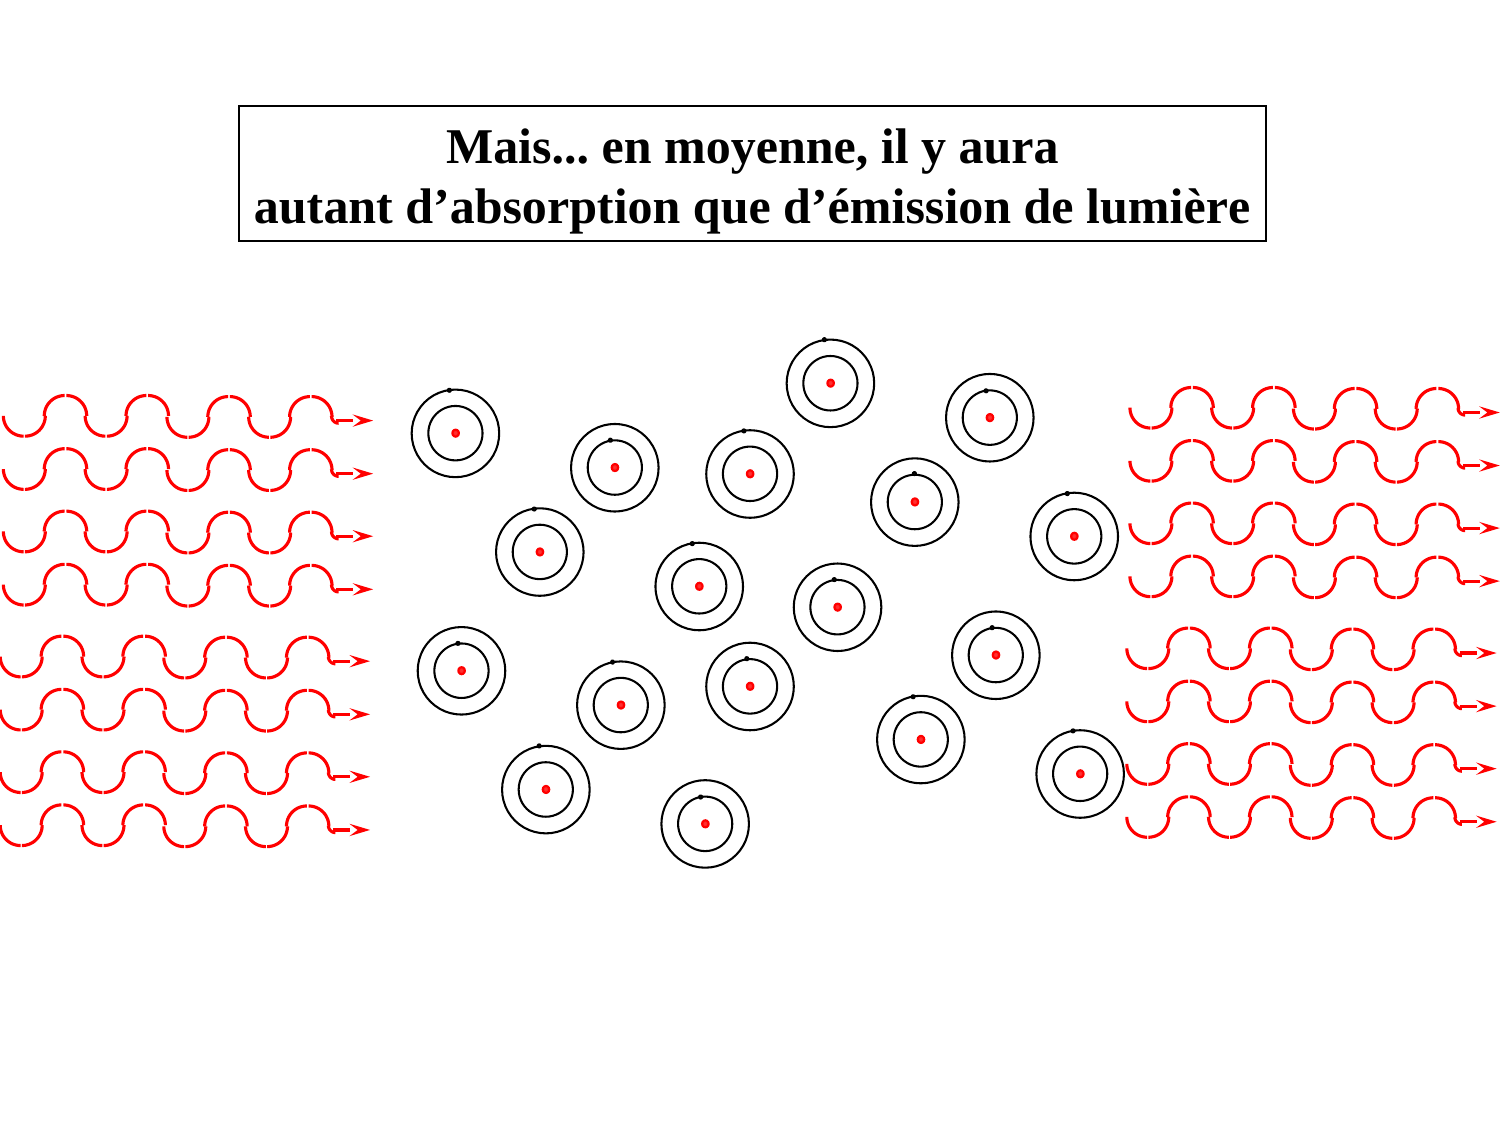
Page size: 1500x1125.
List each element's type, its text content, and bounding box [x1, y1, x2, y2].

text_box [696, 582, 703, 590]
text_box [536, 548, 544, 556]
text_box [458, 667, 465, 675]
text_box [702, 820, 709, 828]
text_box [1071, 532, 1078, 540]
text_box [834, 603, 841, 611]
text_box [911, 498, 919, 506]
text_box [827, 379, 834, 387]
text_box [992, 651, 1000, 659]
text_box [746, 682, 754, 690]
text_box [746, 470, 754, 478]
text_box [452, 429, 459, 437]
text_box [542, 785, 550, 793]
text_box [611, 463, 619, 472]
text_box [1077, 770, 1084, 778]
text_box [617, 701, 625, 709]
text_box [917, 735, 925, 743]
text_box Mais... en moyenne, il y aura autant d’absorption que d’émission de lumière [238, 105, 1267, 241]
text_box [986, 414, 994, 422]
